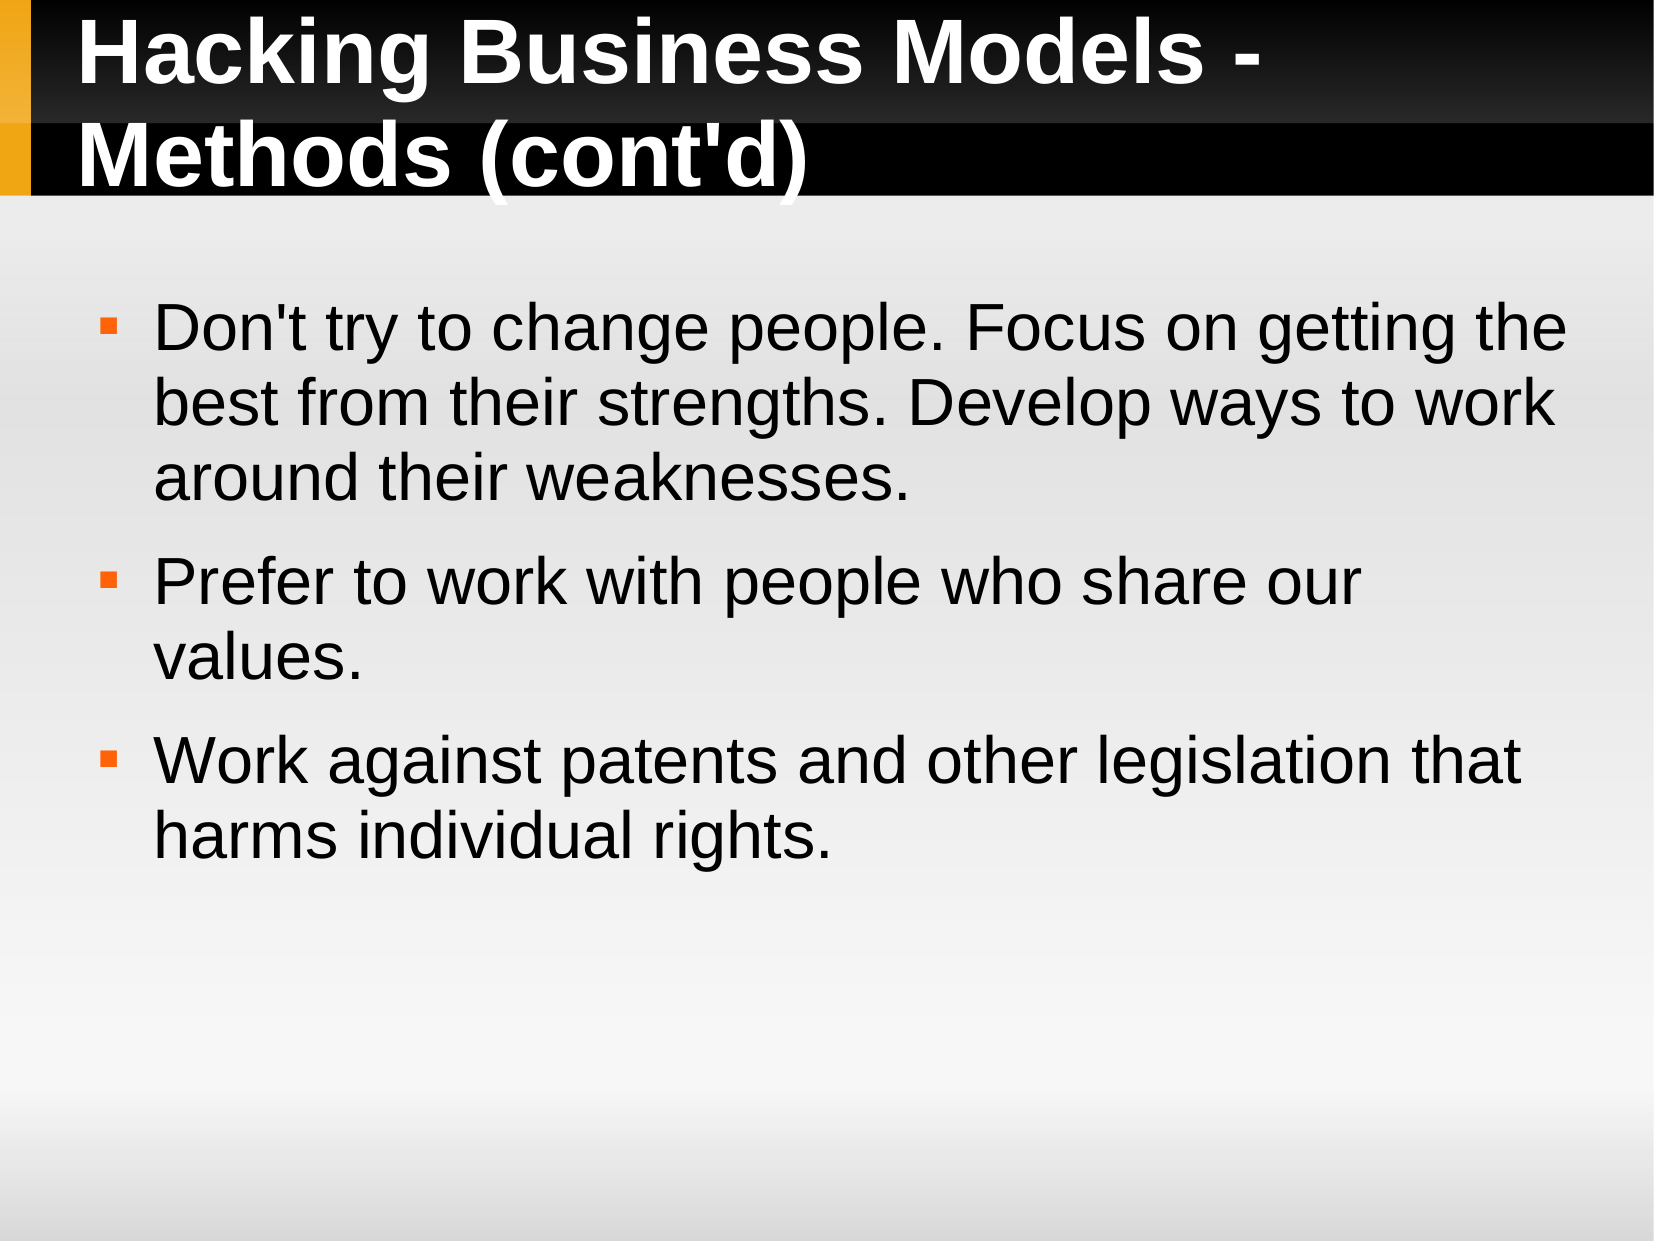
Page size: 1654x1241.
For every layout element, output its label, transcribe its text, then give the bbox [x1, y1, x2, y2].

title Hacking Business Models - Methods (cont'd) [76, 1, 1565, 207]
list Don't try to change people. Focus on getting the best from their strengths. Develop ways to work around their weaknesses. Prefer to work with people who share our values. Work against patents and other legislation that harms individual rights. [82, 290, 1571, 1094]
picture [0, 0, 1654, 1241]
